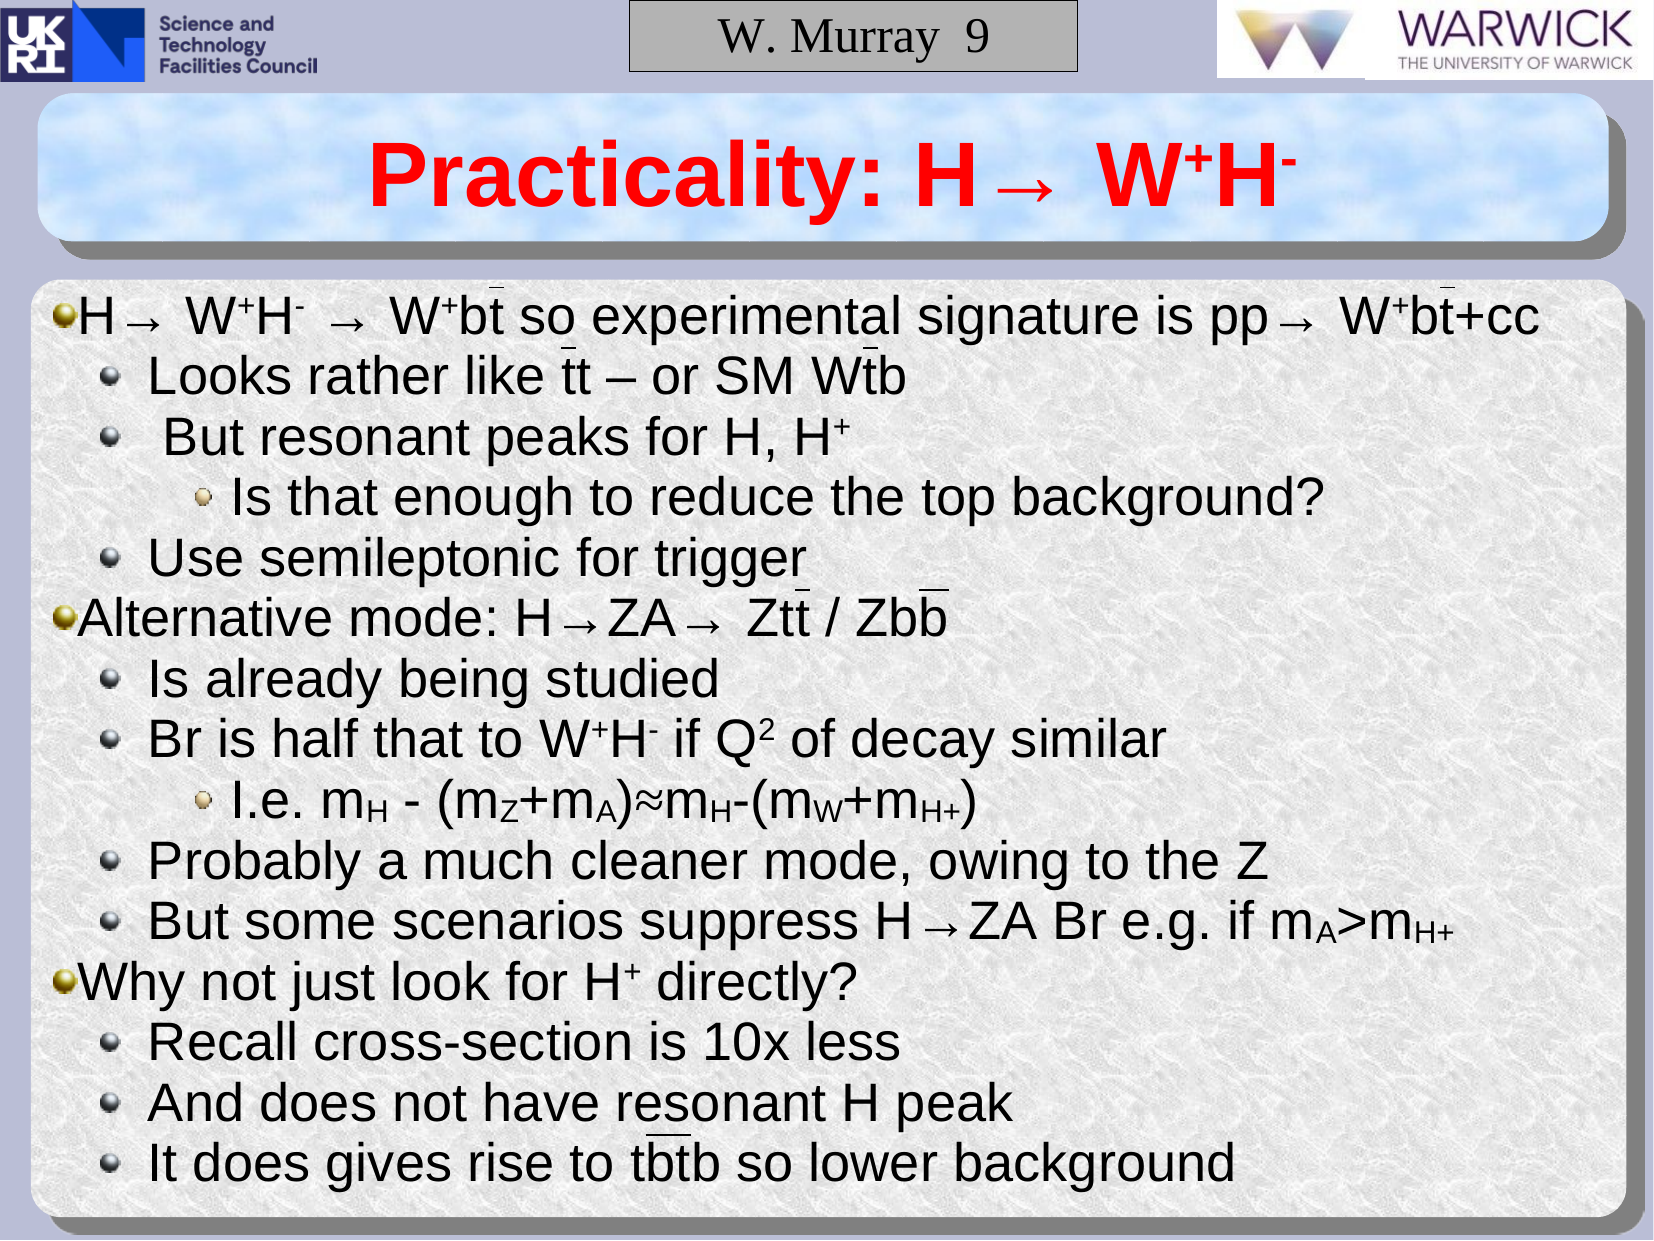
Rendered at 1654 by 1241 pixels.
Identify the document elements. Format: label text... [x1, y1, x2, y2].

picture [30, 279, 1627, 1218]
list H→ W+H- → W+bt so experimental signature is pp→ W+bt+cc Looks rather like tt – or SM Wtb But resonant peaks for H, H+ Is that enough to reduce the top background? Use semileptonic for trigger Alternative mode: H→ZA→ Ztt / Zbb Is already being studied Br is half that to W+H- if Q2 of decay similar I.e. mH - (mZ+mA)≈mH-(mW+mH+) Probably a much cleaner mode, owing to the Z But some scenarios suppress H→ZA Br e.g. if mA>mH+ Why not just look for H+ directly? Recall cross-section is 10x less And does not have resonant H peak It does gives rise to tbtb so lower background [53, 285, 1588, 1199]
picture [37, 93, 1609, 242]
title Practicality: H→ W+H- [90, 101, 1584, 249]
picture [0, 0, 317, 82]
picture [1217, 0, 1654, 80]
